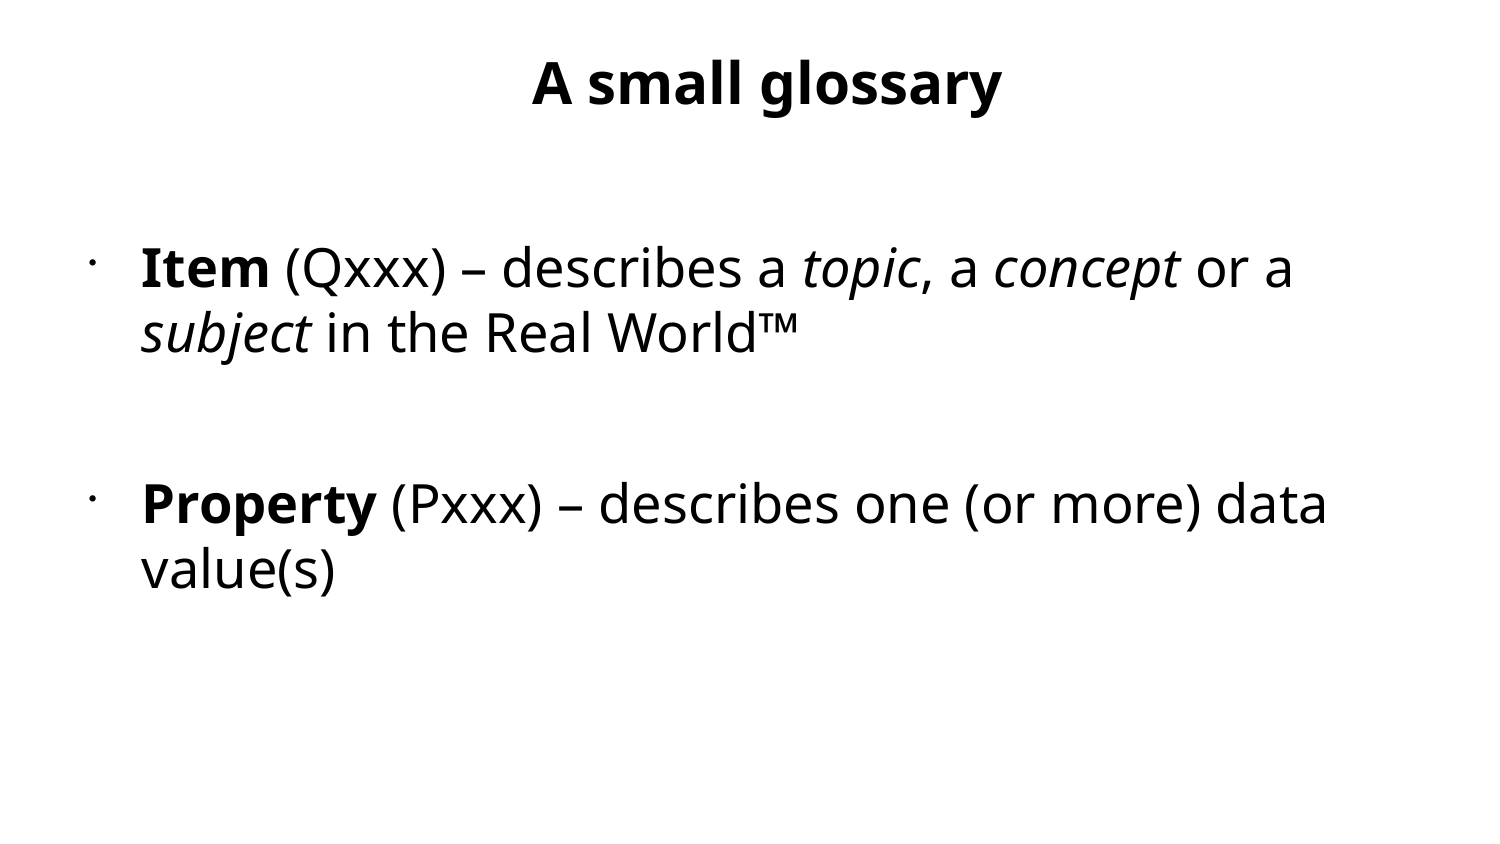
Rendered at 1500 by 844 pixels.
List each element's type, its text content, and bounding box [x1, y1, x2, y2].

list Item (Qxxx) – describes a topic, a concept or a subject in the Real World™ Property (Pxxx) – describes one (or more) data value(s) [70, 148, 1421, 638]
text_box A small glossary [112, 41, 1388, 131]
